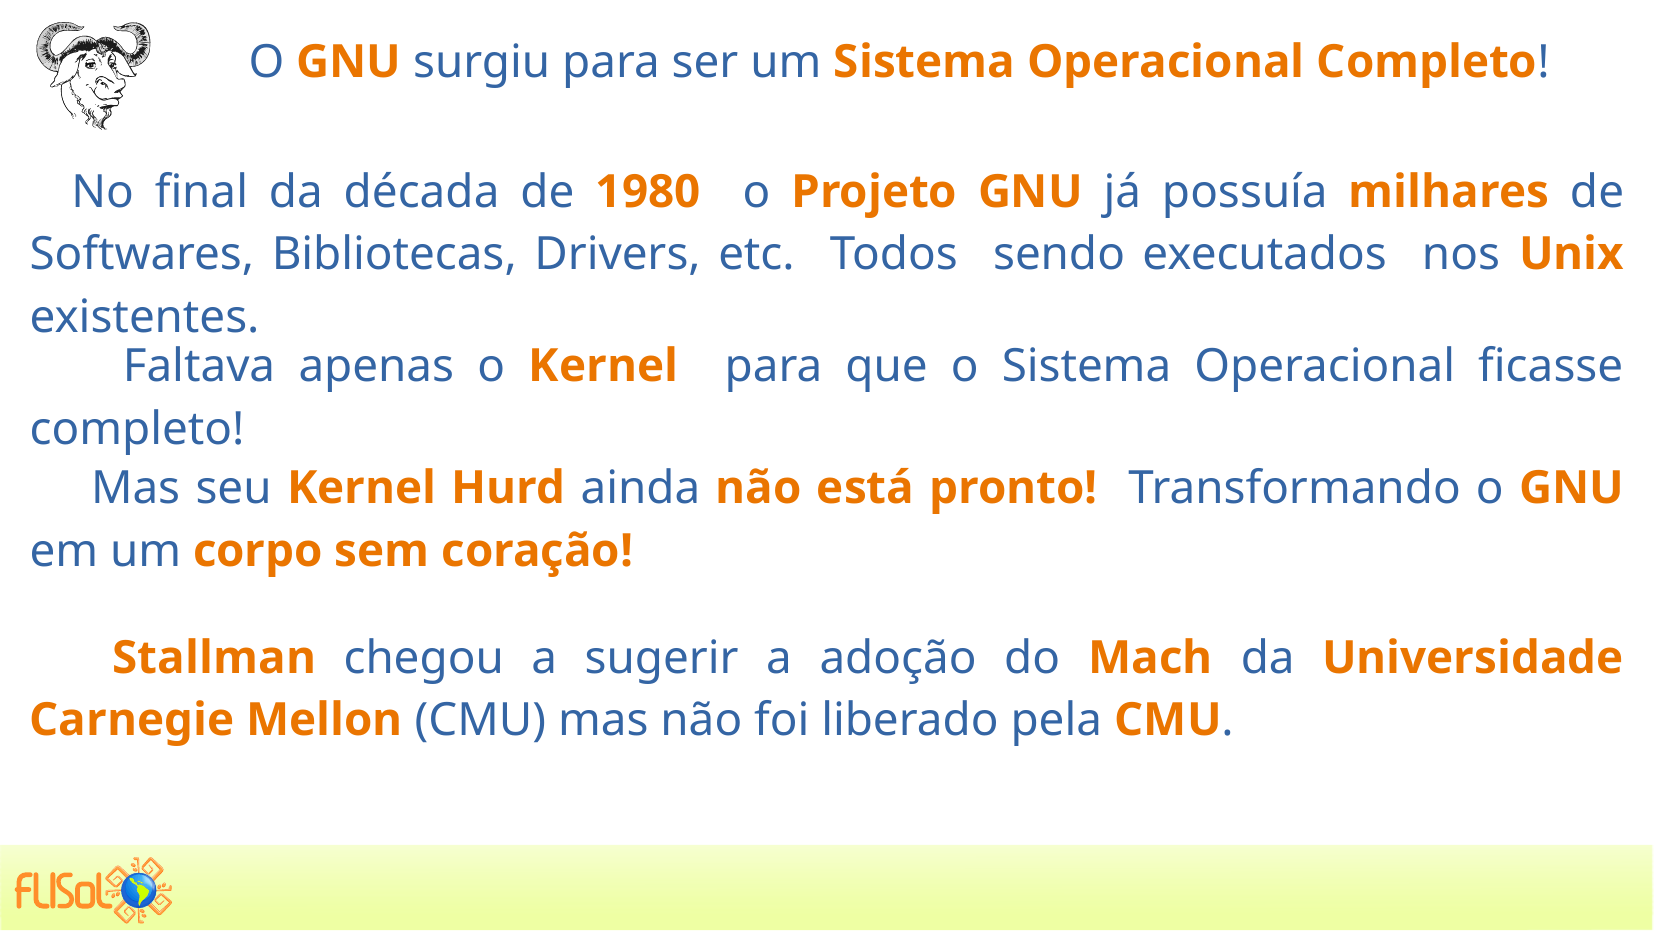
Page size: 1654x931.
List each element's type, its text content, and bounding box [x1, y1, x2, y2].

text_box Stallman chegou a sugerir a adoção do Mach da Universidade Carnegie Mellon (CMU) mas não foi liberado pela CMU. [29, 635, 1625, 739]
text_box O GNU surgiu para ser um Sistema Operacional Completo! [200, 34, 1654, 86]
text_box Mas seu Kernel Hurd ainda não está pronto! Transformando o GNU em um corpo sem coração! [29, 466, 1625, 570]
text_box No final da década de 1980 o Projeto GNU já possuía milhares de Softwares, Bibliotecas, Drivers, etc. Todos sendo executados nos Unix existentes. [29, 174, 1625, 330]
text_box [0, 844, 1654, 931]
text_box Faltava apenas o Kernel para que o Sistema Operacional ficasse completo! [29, 369, 1625, 421]
picture [29, 12, 165, 148]
